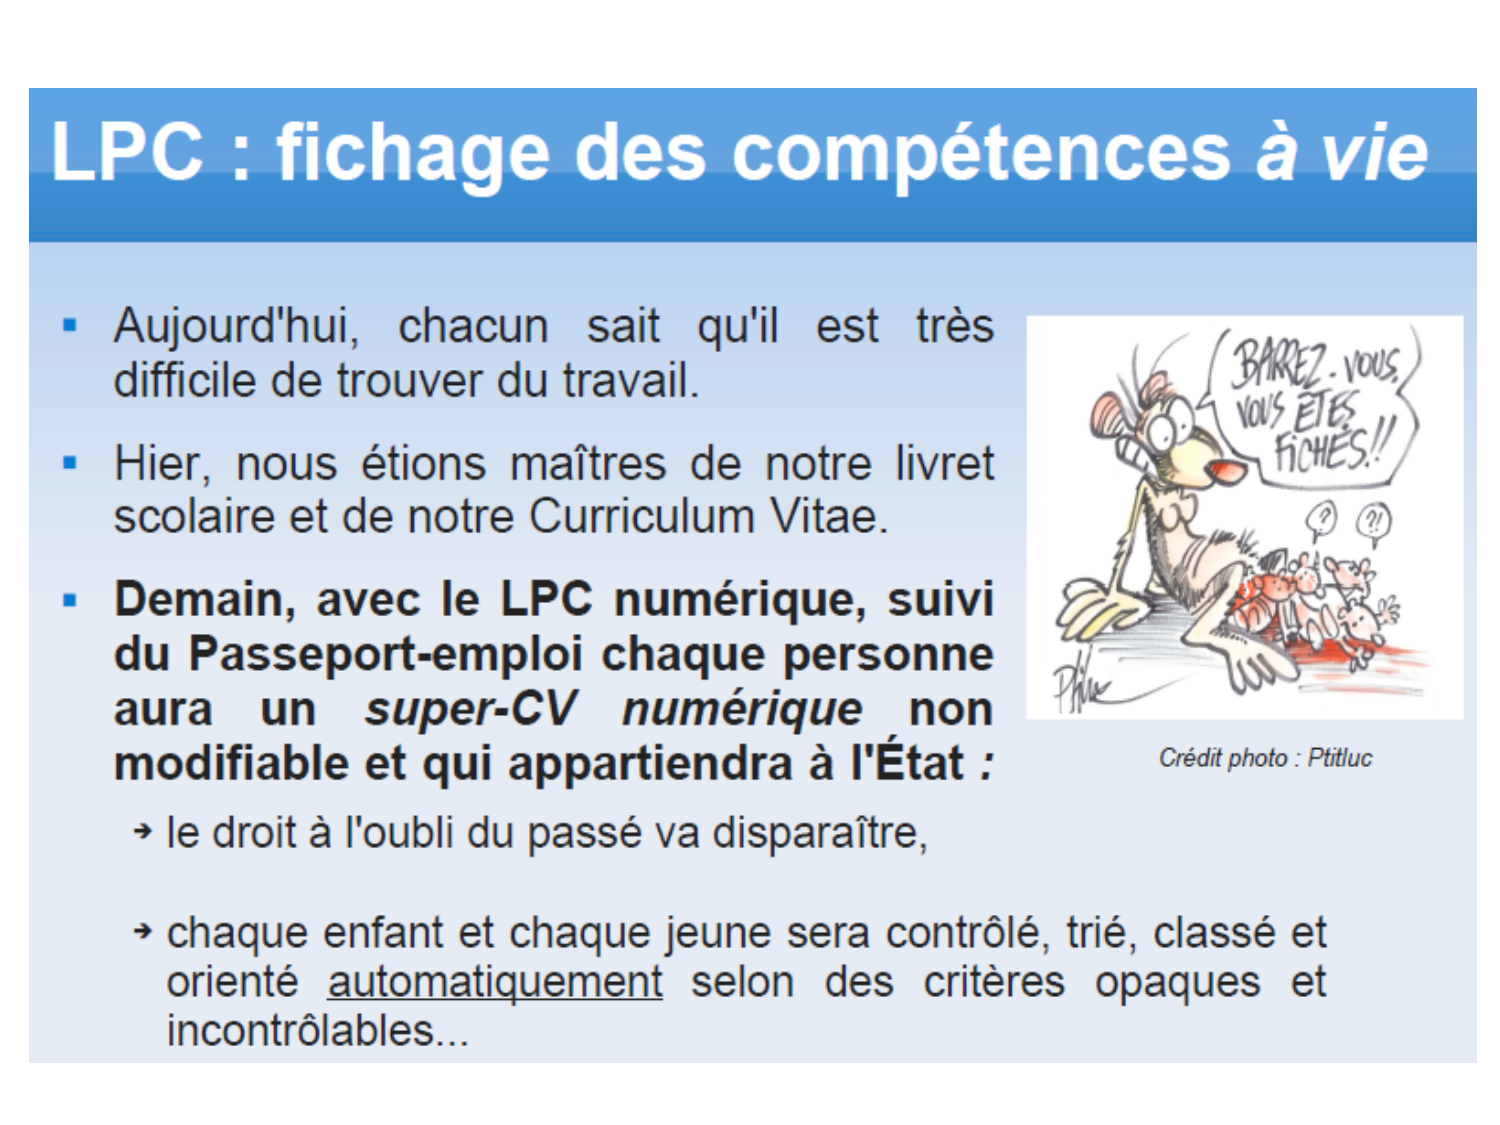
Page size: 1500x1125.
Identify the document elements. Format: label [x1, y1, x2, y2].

picture [29, 88, 1477, 1063]
